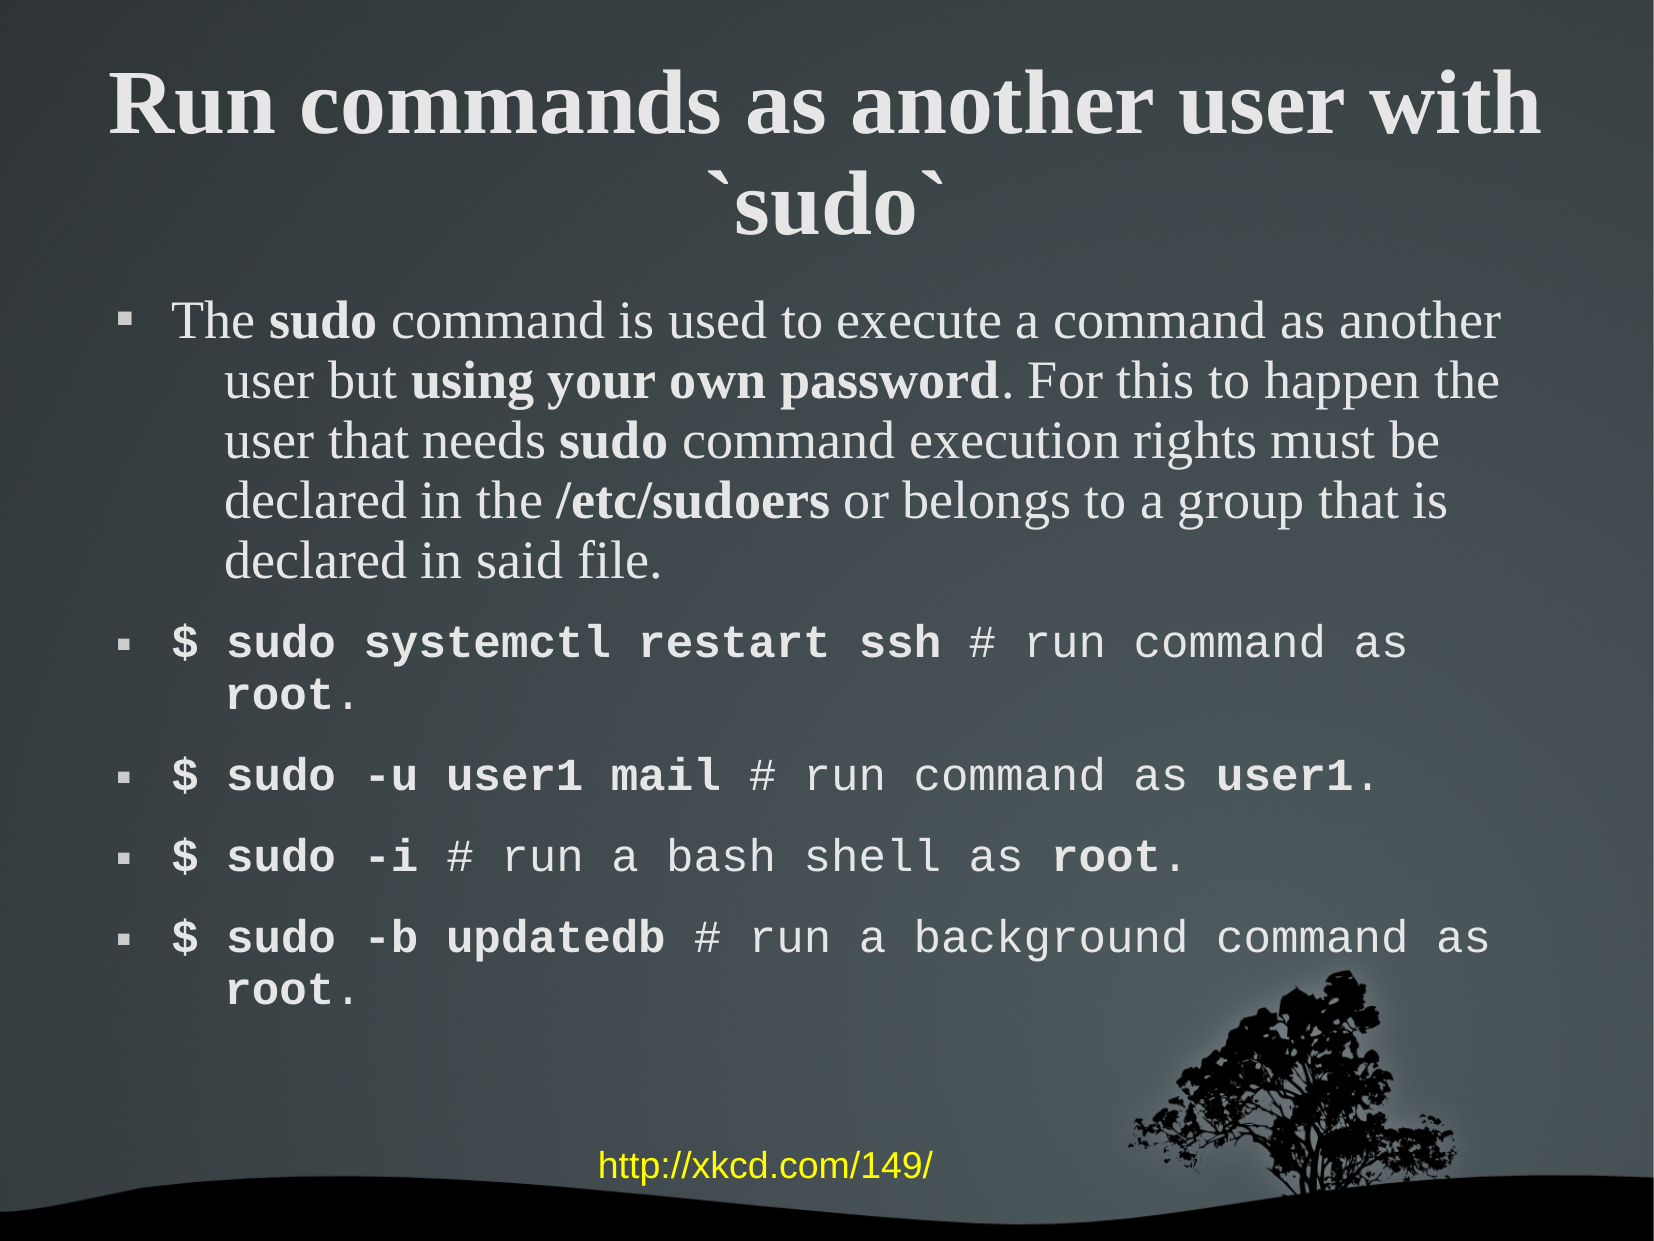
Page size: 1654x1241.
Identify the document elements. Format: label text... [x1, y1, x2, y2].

title Run commands as another user with `sudo` [82, 33, 1571, 273]
text_box http://xkcd.com/149/ [583, 1137, 949, 1194]
list The sudo command is used to execute a command as another user but using your own password. For this to happen the user that needs sudo command execution rights must be declared in the /etc/sudoers or belongs to a group that is declared in said file. $ sudo systemctl restart ssh # run command as root. $ sudo -u user1 mail # run command as user1. $ sudo -i # run a bash shell as root. $ sudo -b updatedb # run a background command as root. [82, 290, 1571, 1176]
picture [0, 0, 1654, 1241]
